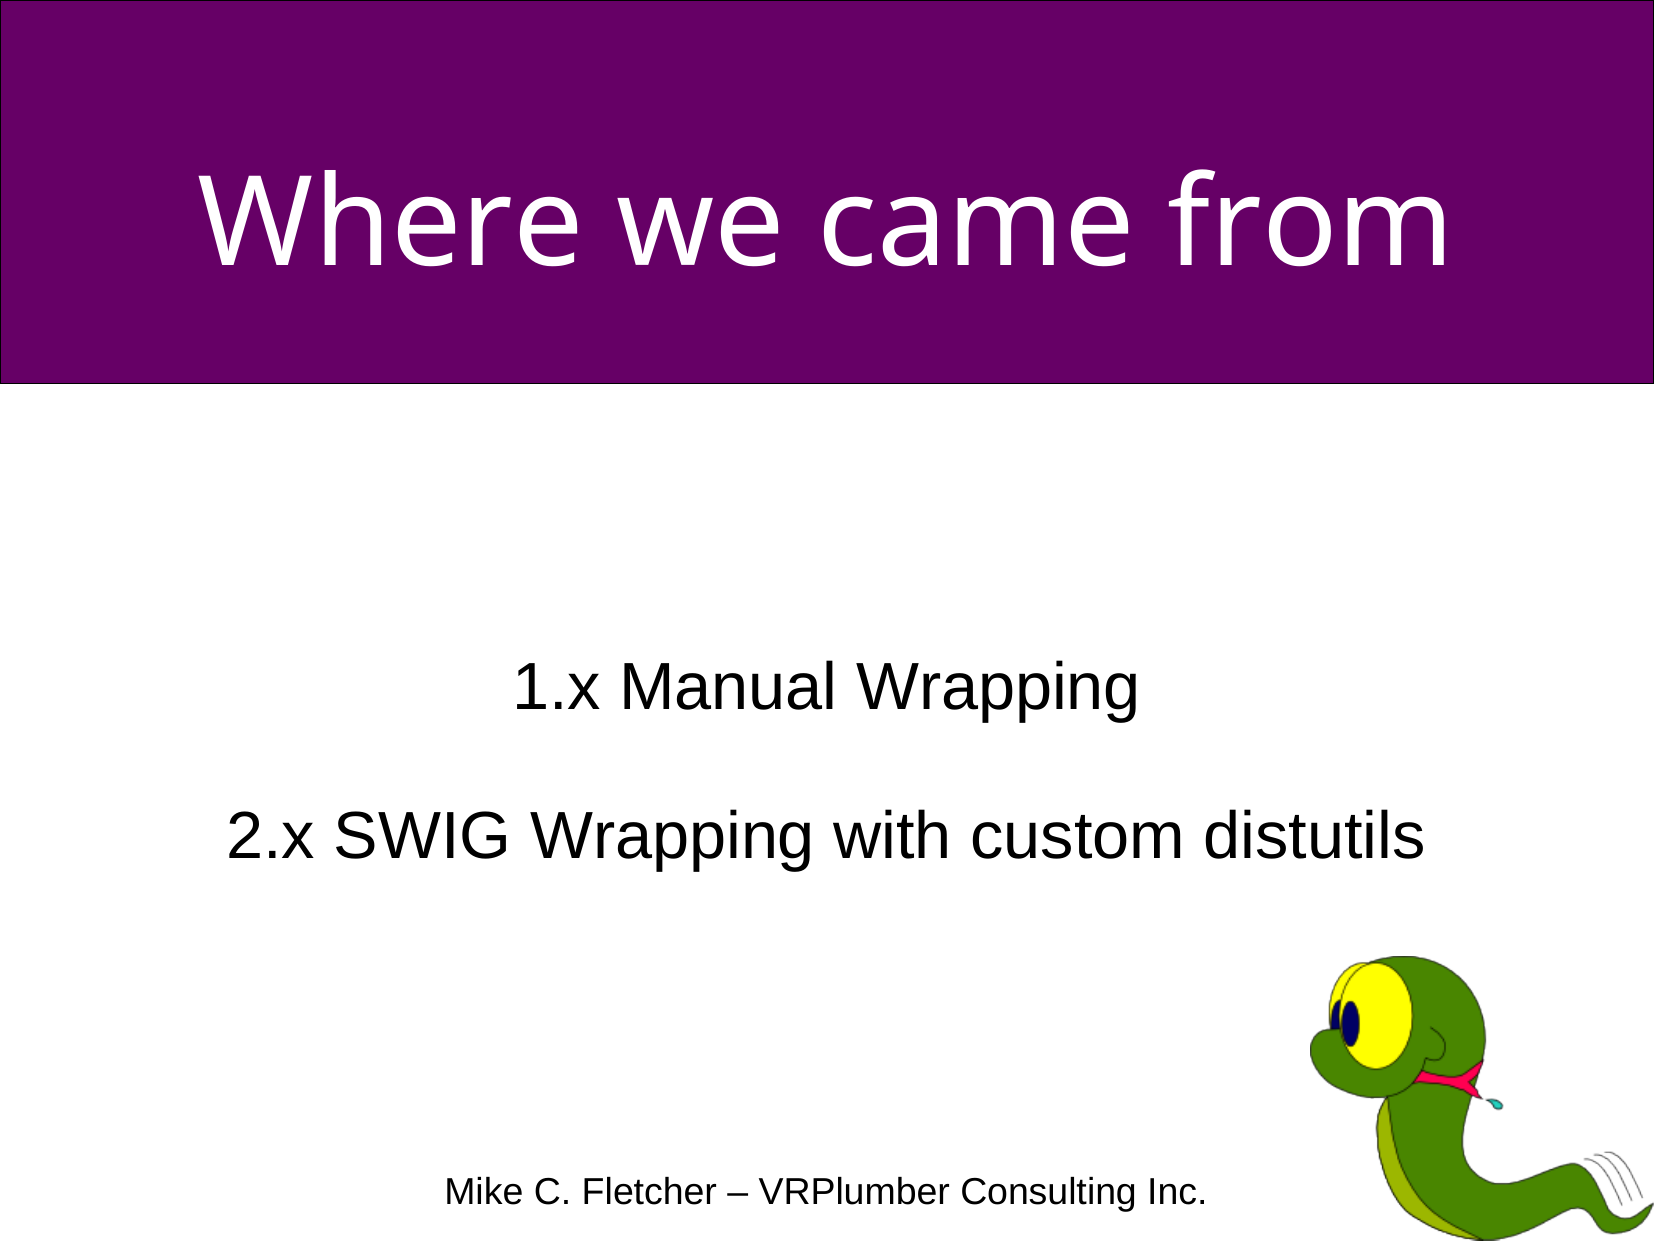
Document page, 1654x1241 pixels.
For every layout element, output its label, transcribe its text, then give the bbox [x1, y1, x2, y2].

subtitle 1.x Manual Wrapping 2.x SWIG Wrapping with custom distutils [82, 420, 1571, 1102]
picture [1310, 956, 1654, 1241]
title Where we came from [82, 56, 1571, 377]
